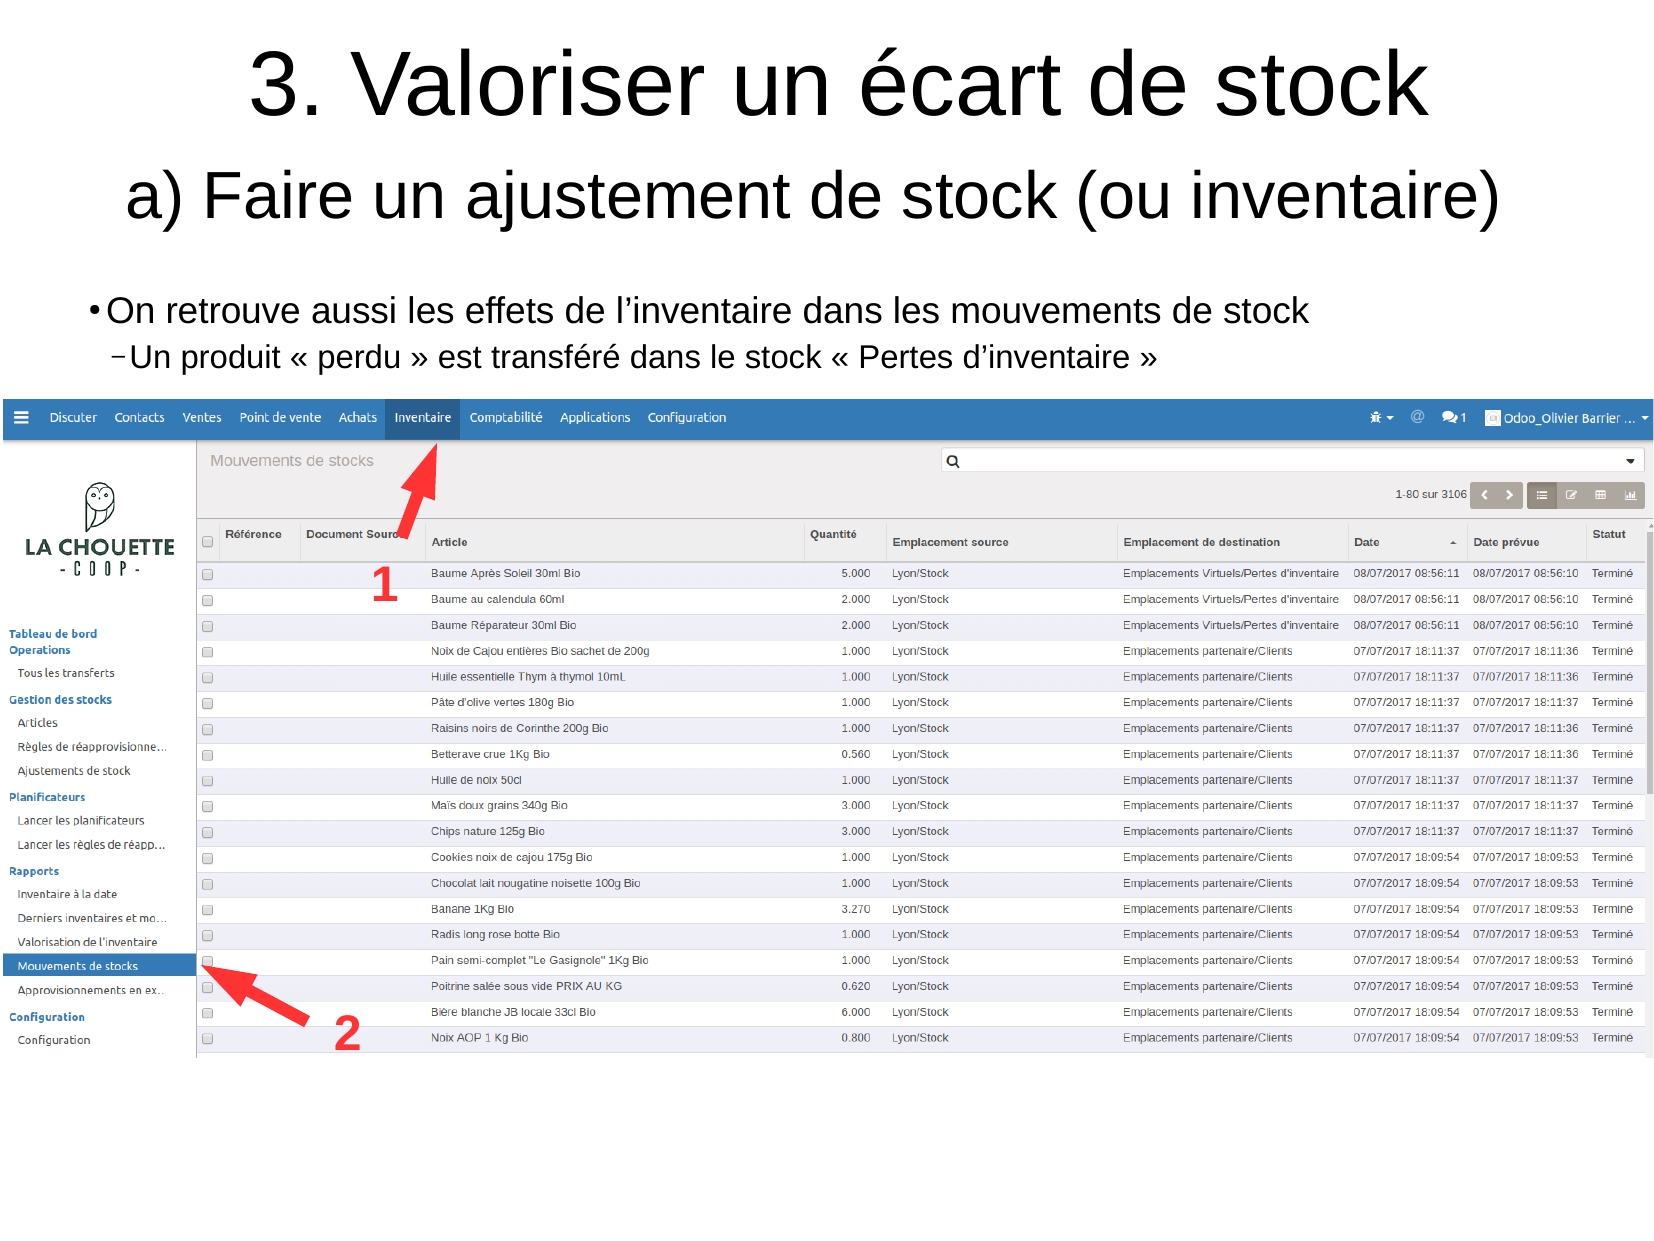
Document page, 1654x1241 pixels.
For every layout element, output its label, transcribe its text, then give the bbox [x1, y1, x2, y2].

picture [3, 399, 1654, 1058]
list On retrouve aussi les effets de l’inventaire dans les mouvements de stock Un produit « perdu » est transféré dans le stock « Pertes d’inventaire » [82, 290, 1571, 378]
text_box 2 [318, 998, 377, 1070]
title 3. Valoriser un écart de stock a) Faire un ajustement de stock (ou inventaire) [82, 31, 1571, 239]
text_box 1 [355, 549, 414, 621]
